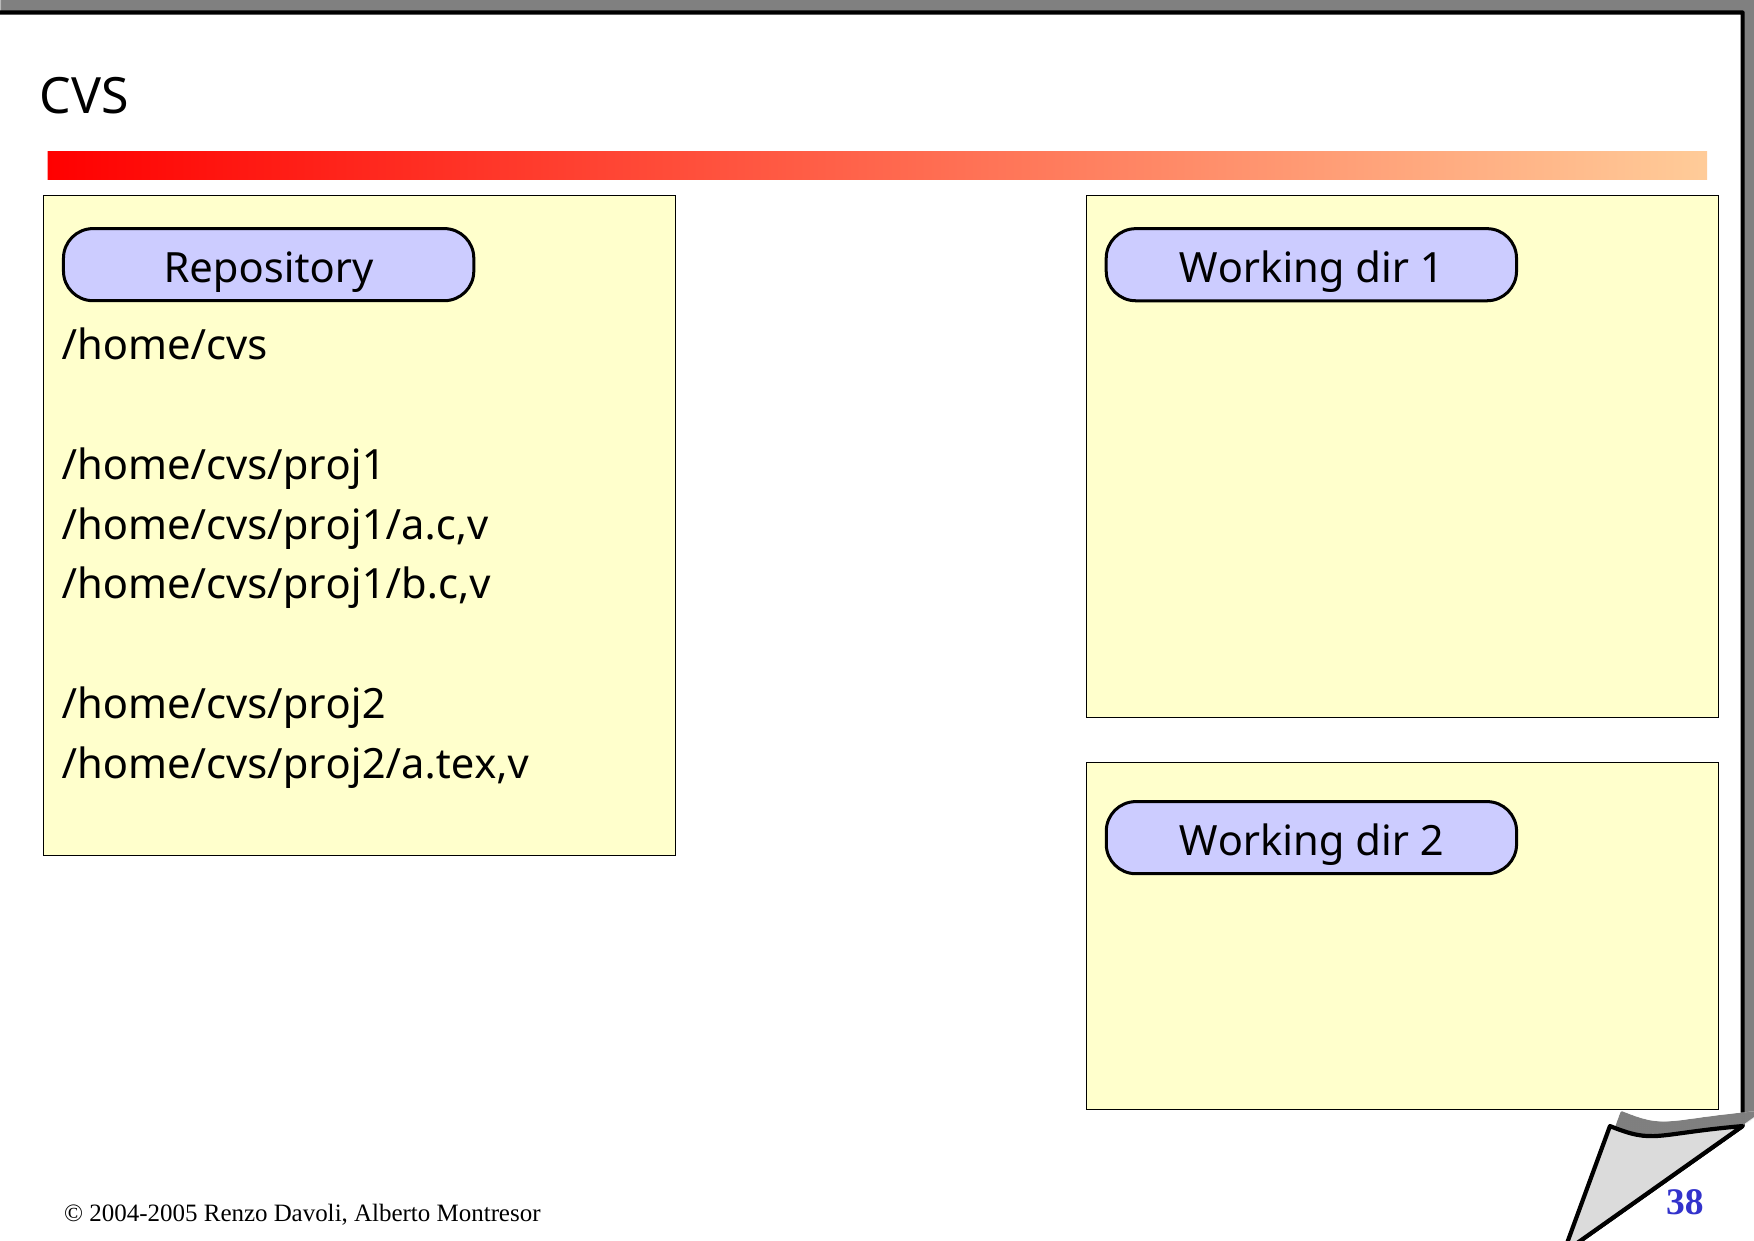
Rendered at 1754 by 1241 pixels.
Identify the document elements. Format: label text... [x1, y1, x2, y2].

text_box [43, 195, 676, 856]
text_box Repository [63, 228, 474, 301]
text_box Working dir 1 [1106, 228, 1517, 301]
text_box Working dir 2 [1106, 801, 1517, 874]
title CVS [40, 49, 1714, 144]
text_box /home/cvs /home/cvs/proj1 /home/cvs/proj1/a.c,v /home/cvs/proj1/b.c,v /home/cvs/proj2 /home/cvs/proj2/a.tex,v [61, 312, 658, 850]
text_box [1086, 195, 1719, 718]
text_box [1086, 762, 1719, 1110]
